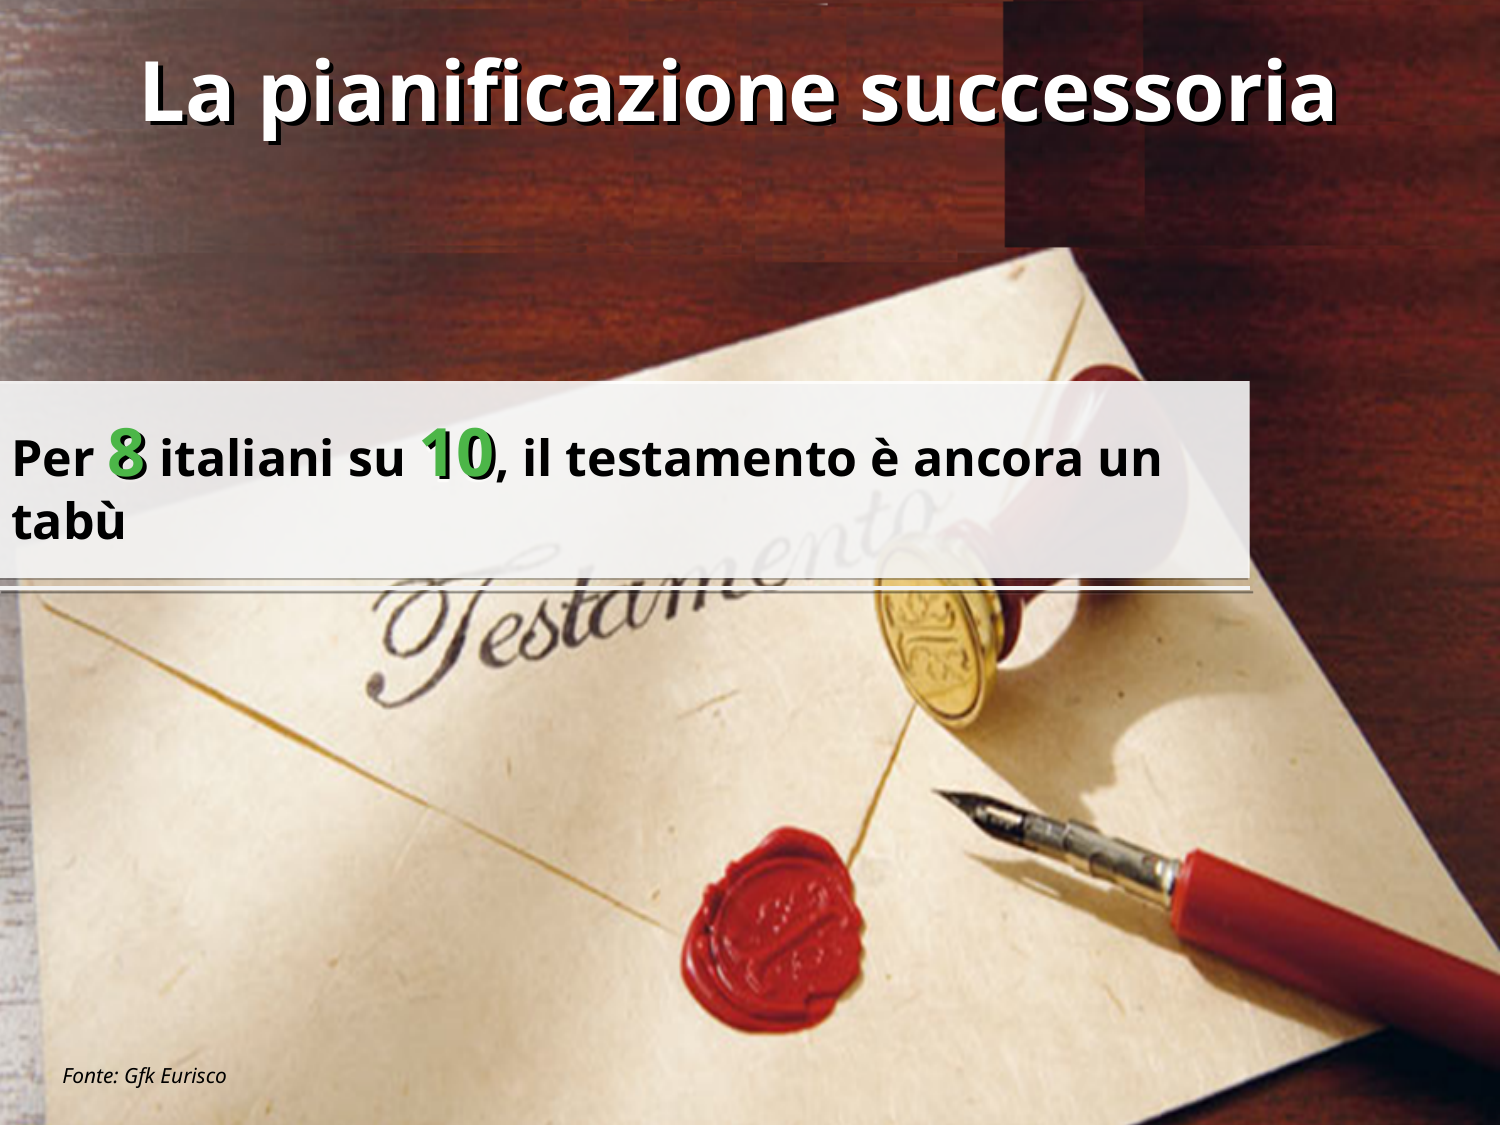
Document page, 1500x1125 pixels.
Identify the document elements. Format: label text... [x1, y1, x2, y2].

text_box La pianificazione successoria [122, 30, 1378, 147]
text_box Fonte: Gfk Eurisco [47, 1055, 721, 1095]
picture [0, 0, 1500, 1125]
text_box Per 8 italiani su 10, il testamento è ancora un tabù [0, 381, 1250, 578]
